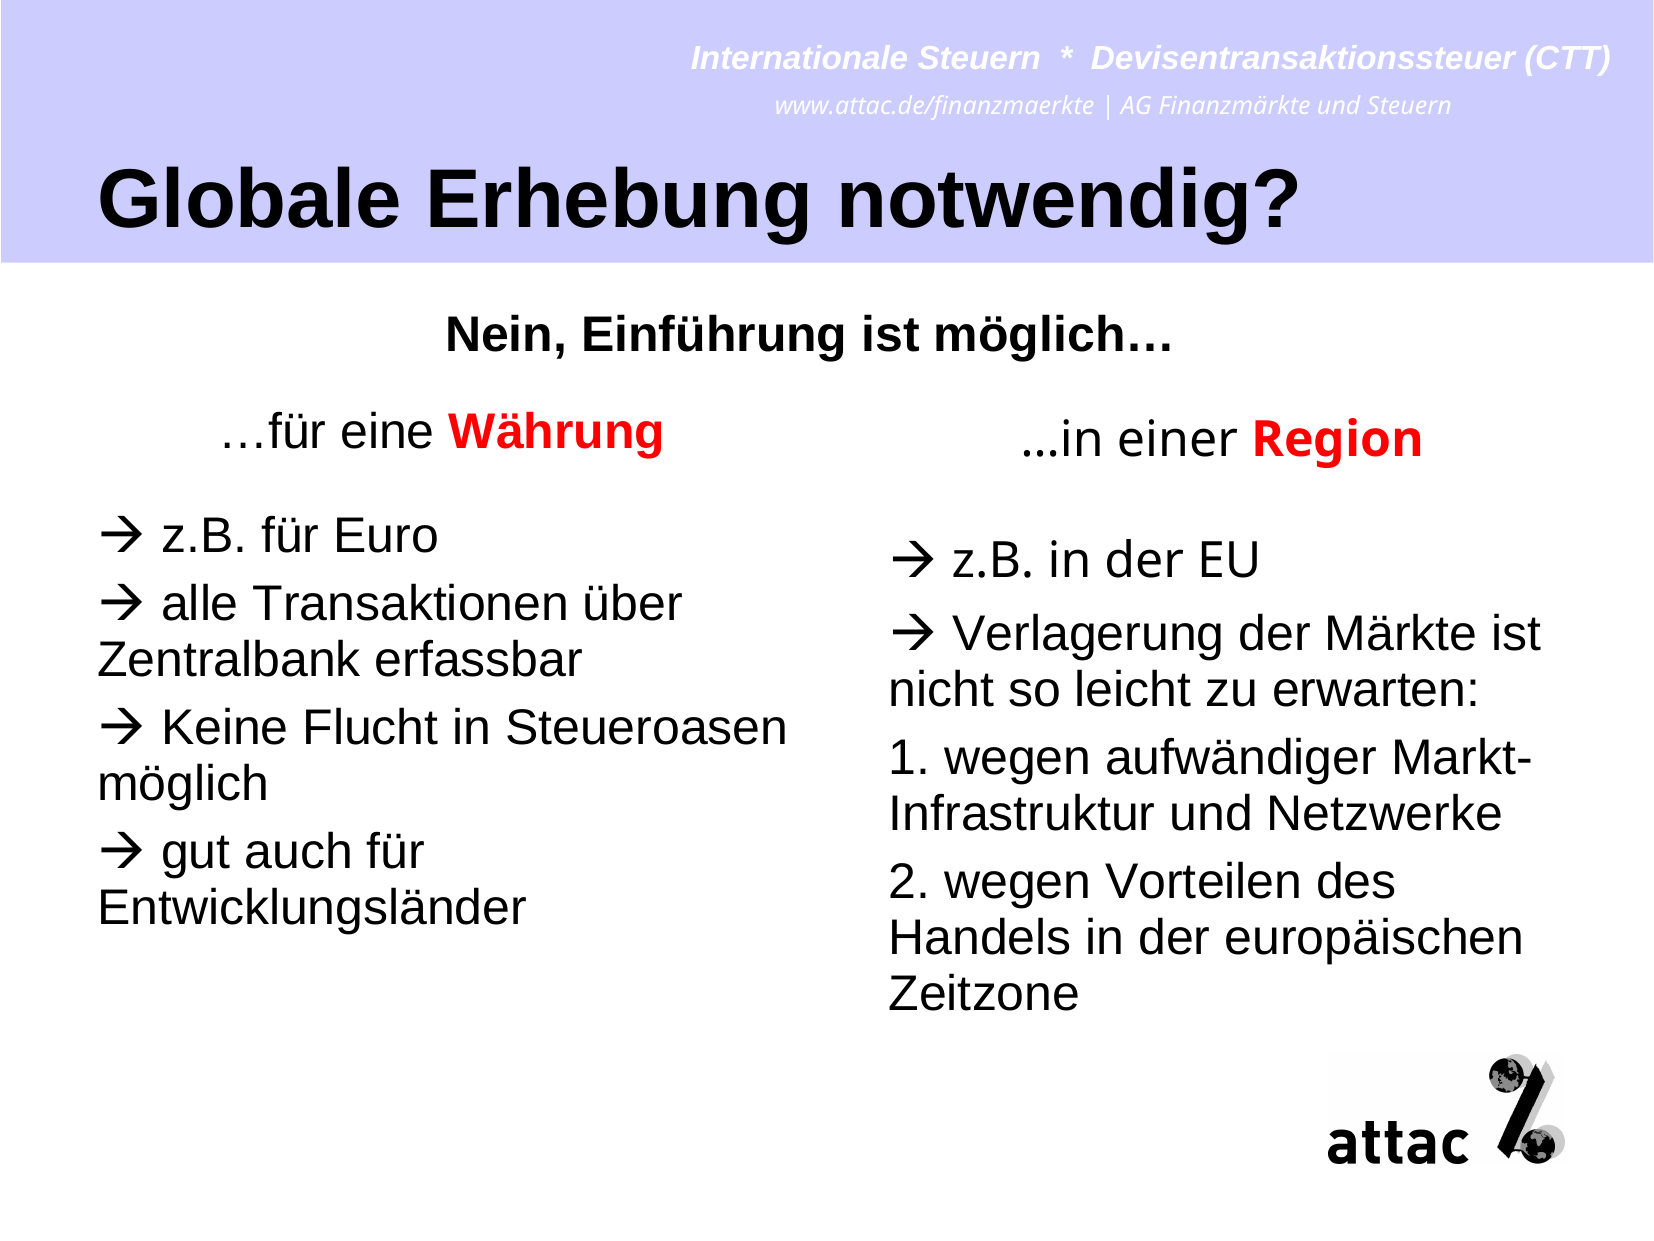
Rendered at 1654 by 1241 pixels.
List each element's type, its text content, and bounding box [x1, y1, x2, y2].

text_box www.attac.de/finanzmaerkte | AG Finanzmärkte und Steuern [759, 76, 1534, 131]
text_box Nein, Einführung ist möglich… [236, 289, 1406, 373]
text_box …für eine Währung  z.B. für Euro  alle Transaktionen über Zentralbank erfassbar  Keine Flucht in Steueroasen möglich  gut auch für Entwicklungsländer [82, 395, 816, 943]
text_box [1, 0, 1654, 263]
picture [1328, 1054, 1565, 1164]
text_box …in einer Region  z.B. in der EU  Verlagerung der Märkte ist nicht so leicht zu erwarten: 1. wegen aufwändiger Markt-Infrastruktur und Netzwerke 2. wegen Vorteilen des Handels in der europäischen Zeitzone [873, 395, 1572, 1028]
text_box Internationale Steuern * Devisentransaktionssteuer (CTT) [407, 41, 1654, 77]
text_box Globale Erhebung notwendig? [82, 159, 1654, 250]
